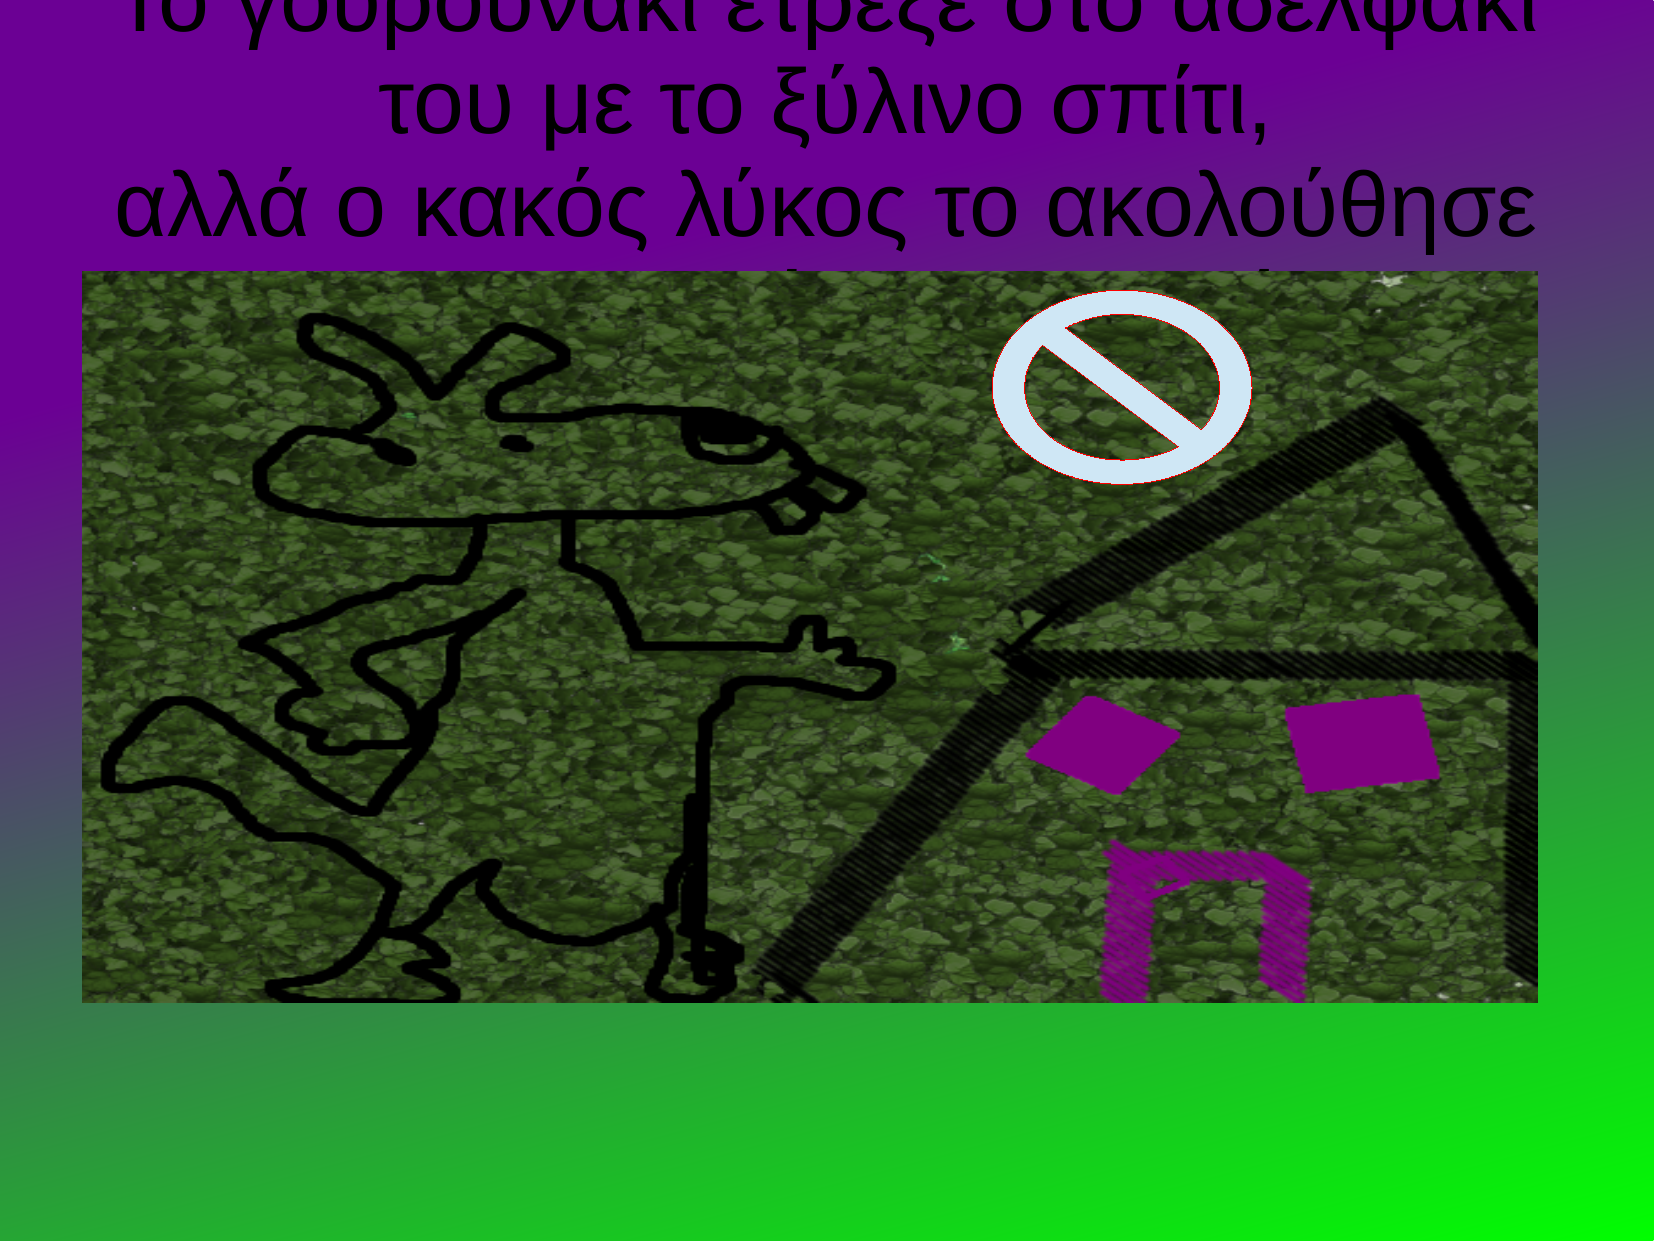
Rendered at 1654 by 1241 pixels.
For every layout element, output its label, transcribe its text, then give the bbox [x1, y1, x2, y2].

title Το γουρουνάκι έτρεξε στο αδελφάκι του με το ξύλινο σπίτι, αλλά ο κακός λύκος το ακολούθησε και το γκρέμισε κι αυτό [82, 0, 1571, 359]
text_box [992, 290, 1253, 485]
picture [82, 271, 1538, 1003]
